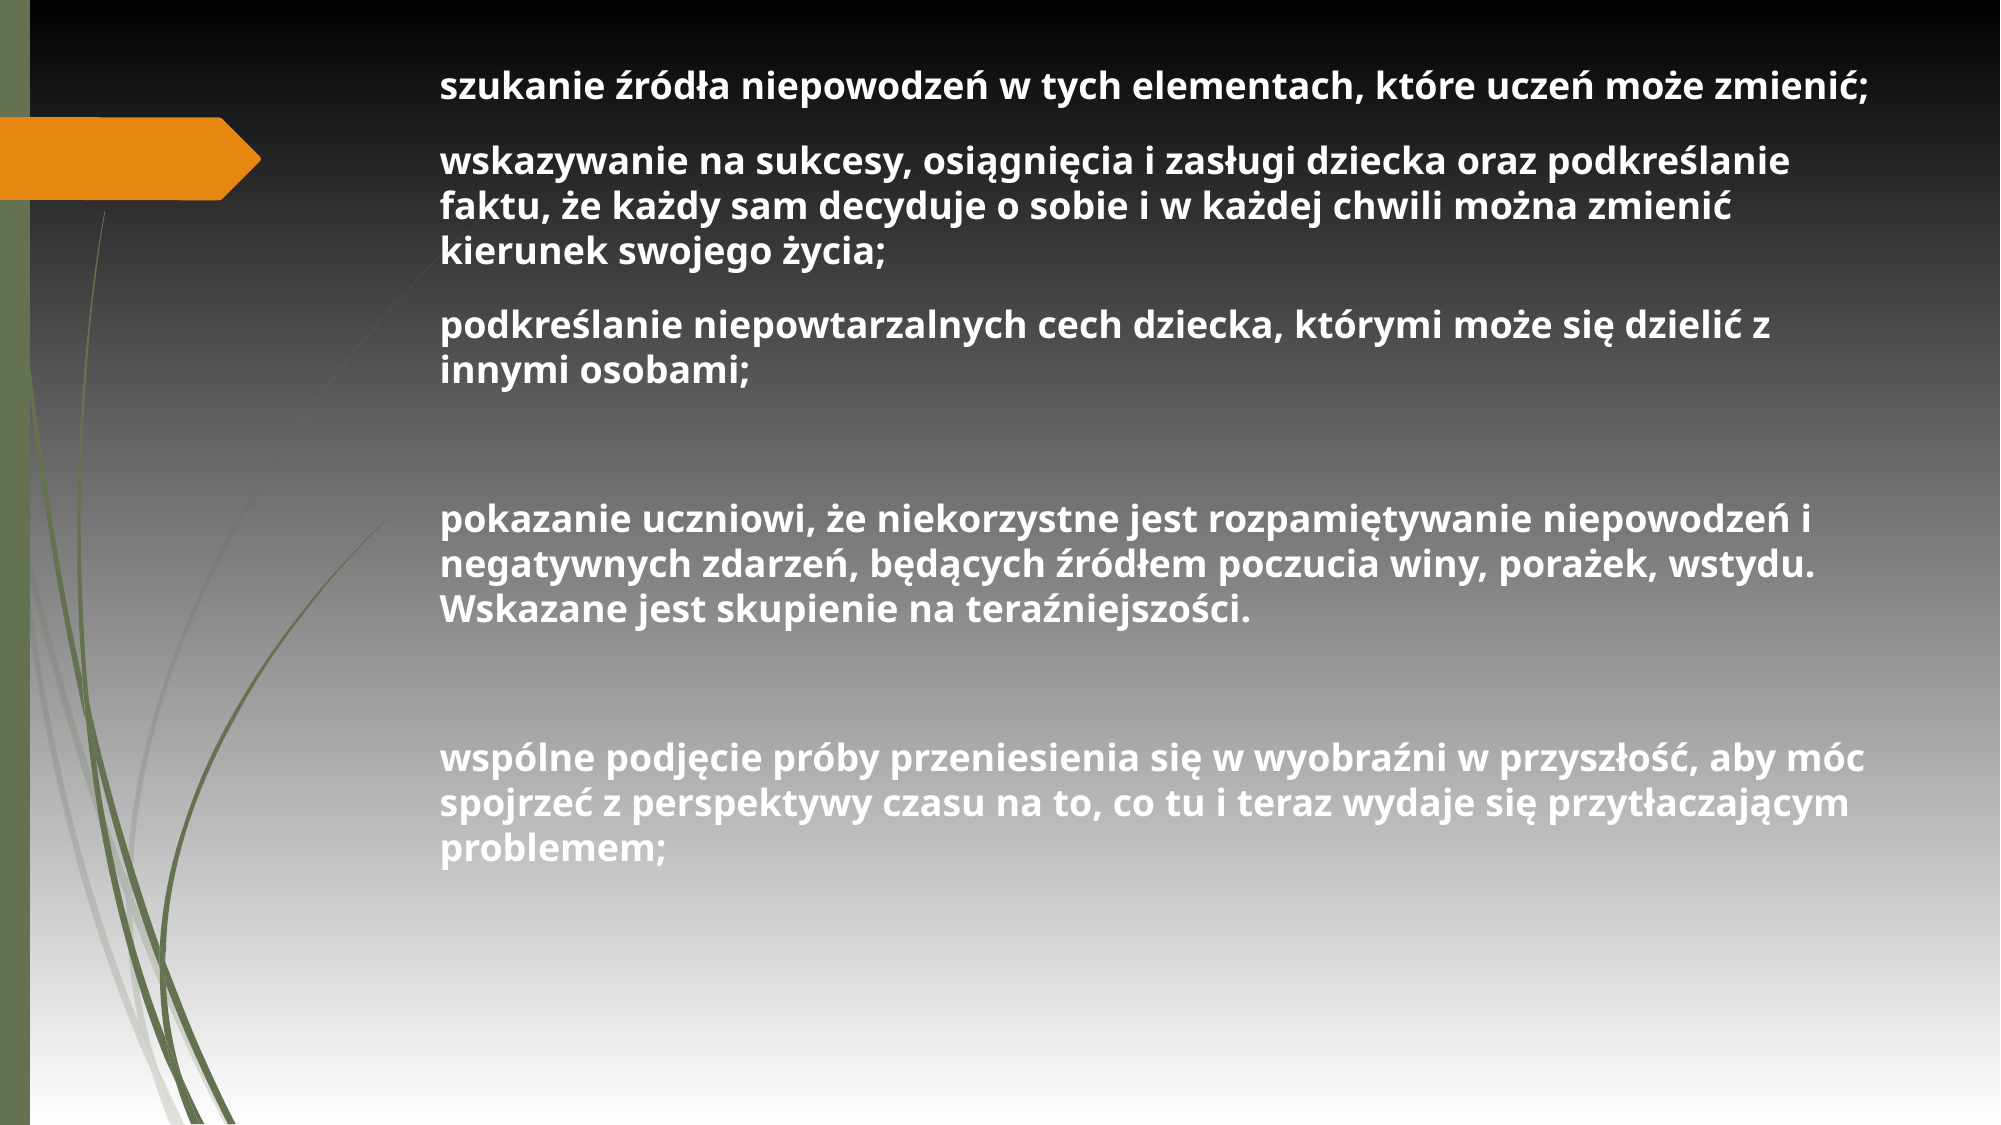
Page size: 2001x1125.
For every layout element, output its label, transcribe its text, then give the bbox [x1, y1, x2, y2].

list szukanie źródła niepowodzeń w tych elementach, które uczeń może zmienić; wskazywanie na sukcesy, osiągnięcia i zasługi dziecka oraz podkreślanie faktu, że każdy sam decyduje o sobie i w każdej chwili można zmienić kierunek swojego życia; podkreślanie niepowtarzalnych cech dziecka, którymi może się dzielić z innymi osobami; pokazanie uczniowi, że niekorzystne jest rozpamiętywanie niepowodzeń i negatywnych zdarzeń, będących źródłem poczucia winy, porażek, wstydu. Wskazane jest skupienie na teraźniejszości. wspólne podjęcie próby przeniesienia się w wyobraźni w przyszłość, aby móc spojrzeć z perspektywy czasu na to, co tu i teraz wydaje się przytłaczającym problemem; [424, 54, 1888, 1067]
